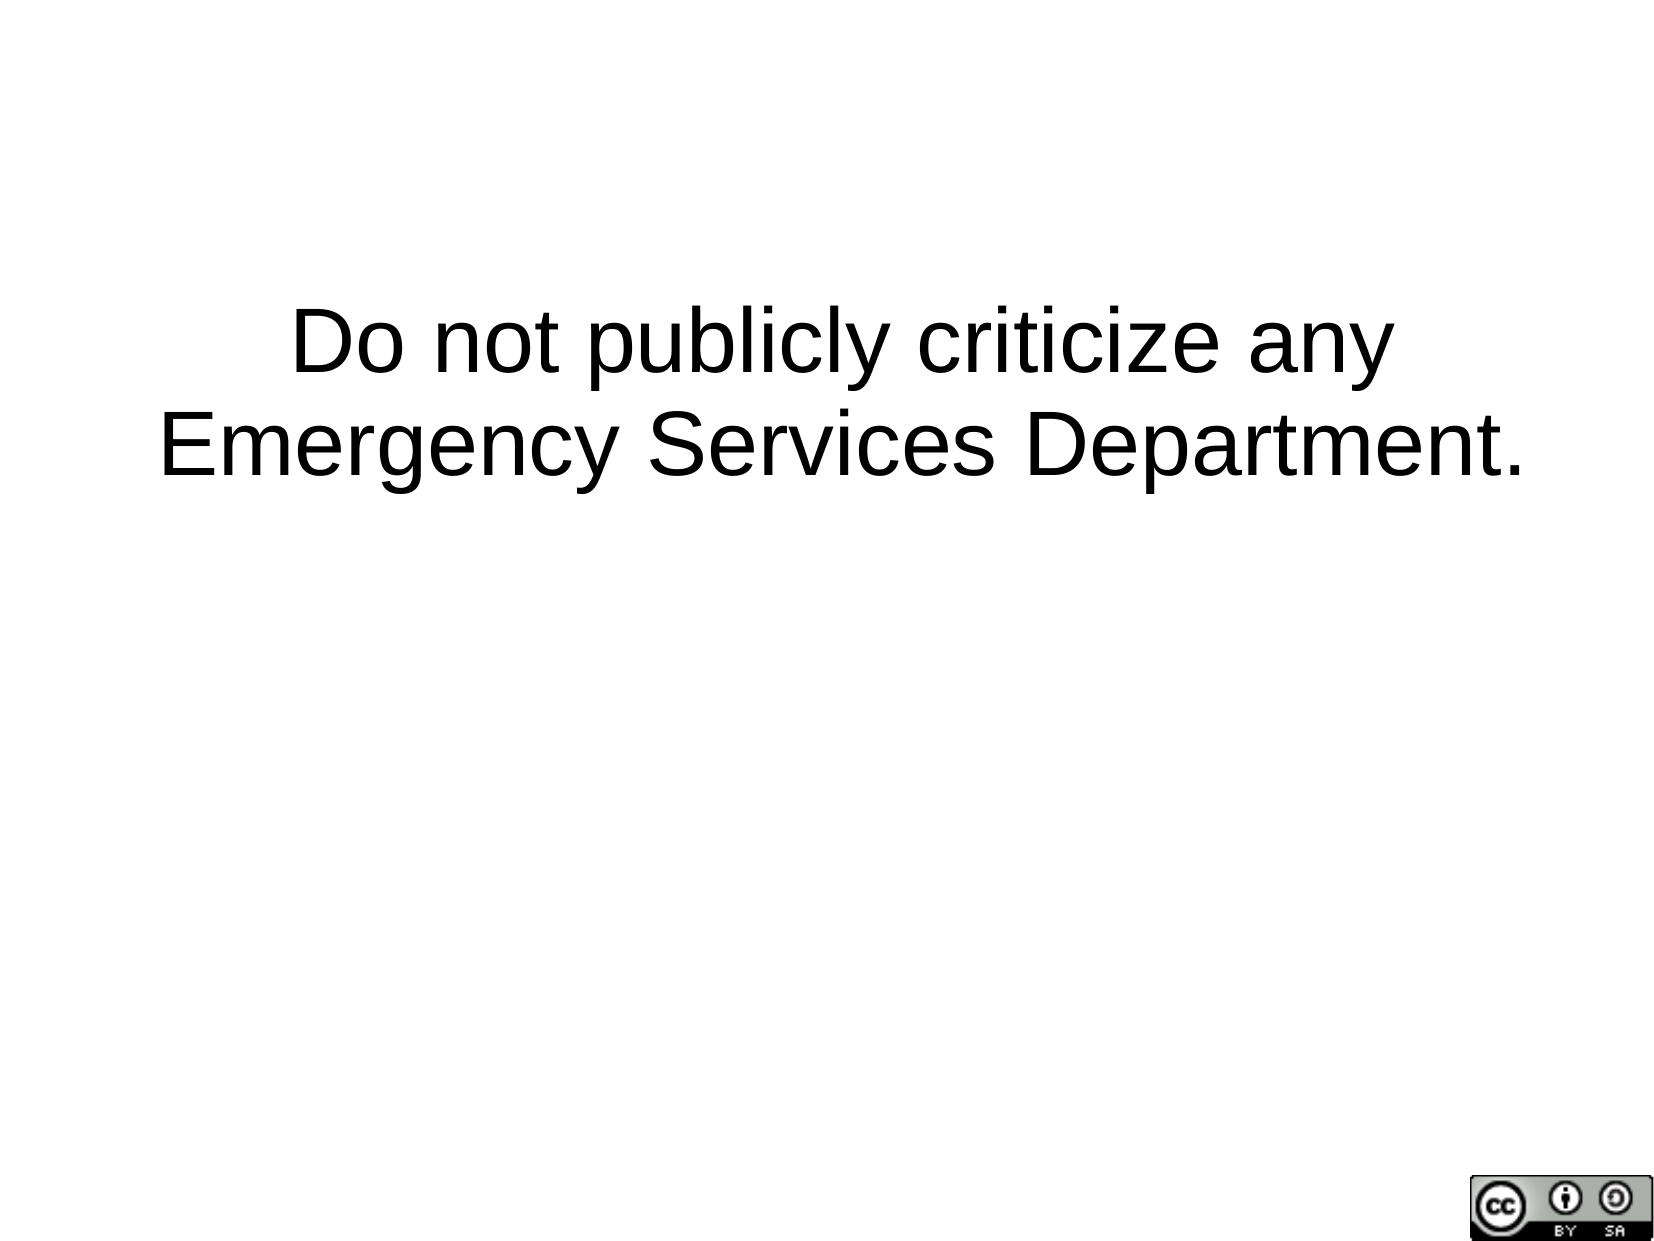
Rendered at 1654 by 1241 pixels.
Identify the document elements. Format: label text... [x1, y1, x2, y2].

title Do not publicly criticize any Emergency Services Department. [99, 289, 1588, 497]
picture [1470, 1175, 1654, 1241]
